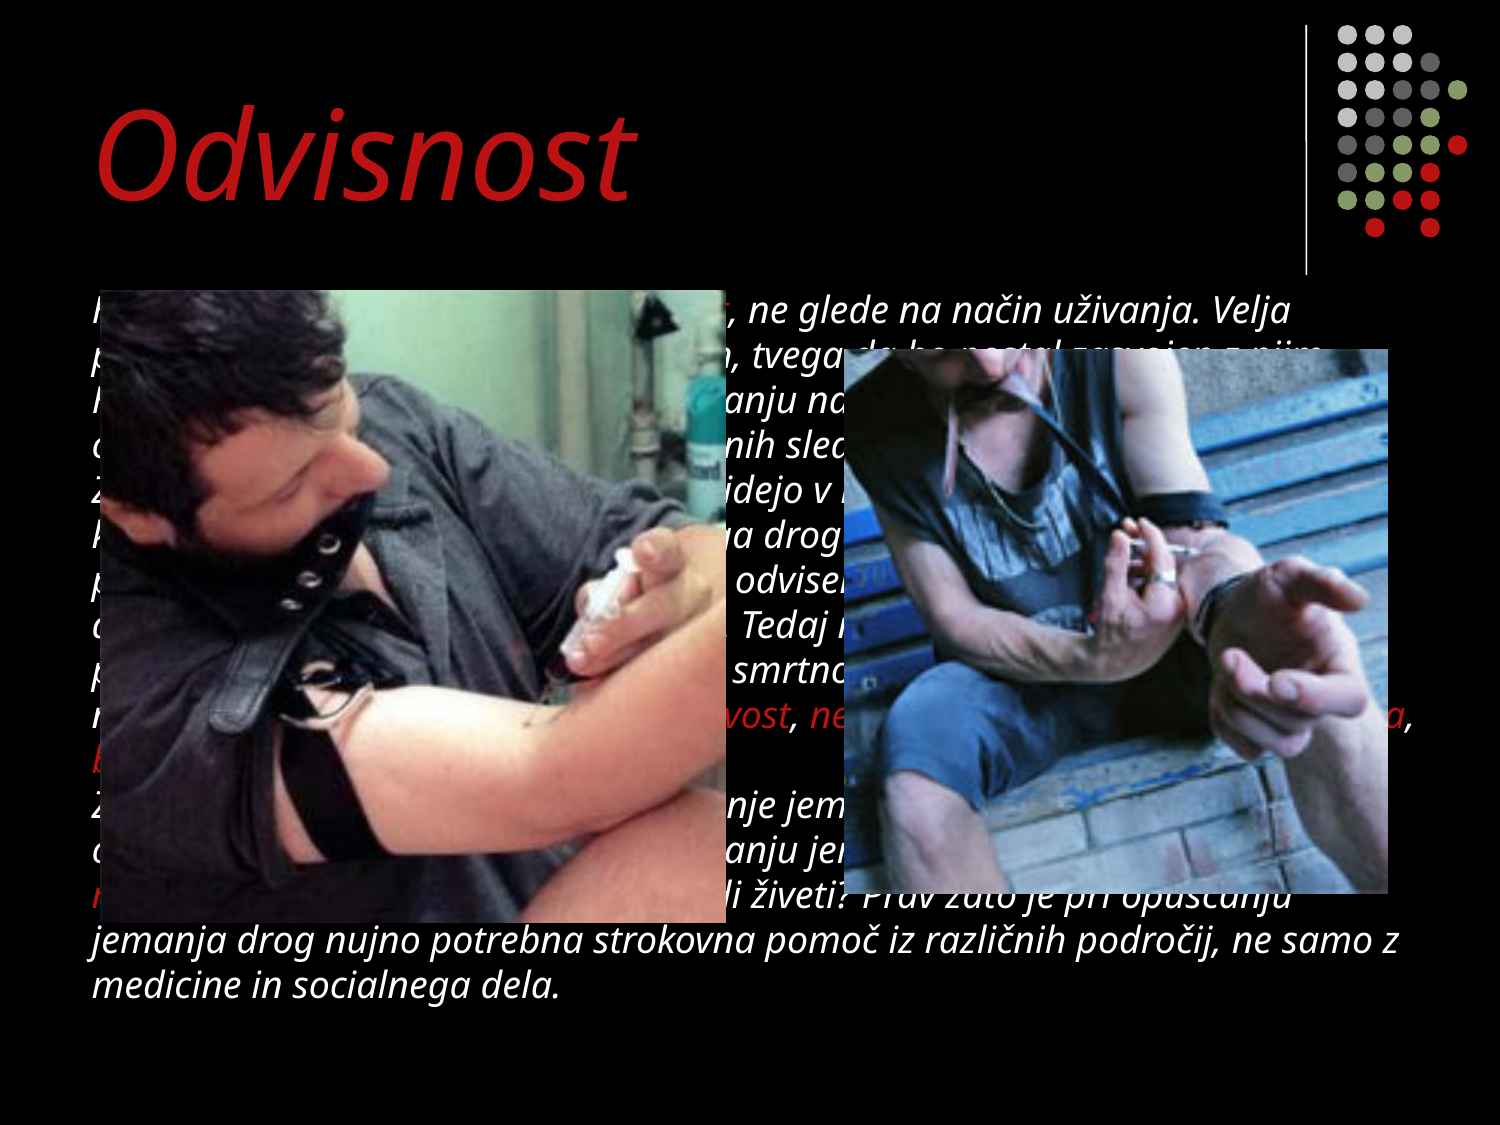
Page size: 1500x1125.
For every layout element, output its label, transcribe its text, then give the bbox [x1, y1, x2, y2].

picture [844, 349, 1388, 894]
picture [100, 290, 726, 923]
text_box Heroin povzroča zelo močno odvisnost, ne glede na način uživanja. Velja poudariti, da vsakdo, ki poskusi heroin, tvega da bo postal zasvojen z njim. Heroin lahko namreč že po prvem jemanju na uživalcu povzroči psihično odvisnost, kateri po nekaj dneh ali tednih sledi še fizična odvisnost. Zasvojeni s heroinom nato pogosto zaidejo v najrazličnejše težave, denimo v kriminal. Heroin je namreč precej draga droga, brez katere si zasvojeni težko predstavlja življenje. Ko je posameznik odvisen, si ne more zagotoviti, da bi drogo užival v dovolj rednih odmerkih. Tedaj nastopijo odtegnitveni znaki in privedejo do abstinenčne krize. Ti niso smrtno nevarni, so pa za odvisnika sila neprijetni: kurja koža, znojenje, smrkavost, nespečnost, nemir, bruhanje, driska, bolečine v mišicah in sklepih itd. Zavedati se je treba, da samo prenehanje jemanje droge pogosto ni dovolj za ozdravljanje. Človek je sicer po prenehanju jemanja nekaj časa telesno neodvisen. Toda ali zna brez droge tudi živeti? Prav zato je pri opuščanju jemanja drog nujno potrebna strokovna pomoč iz različnih področij, ne samo z medicine in socialnega dela. [76, 278, 1454, 1014]
title Odvisnost [75, 20, 1313, 233]
